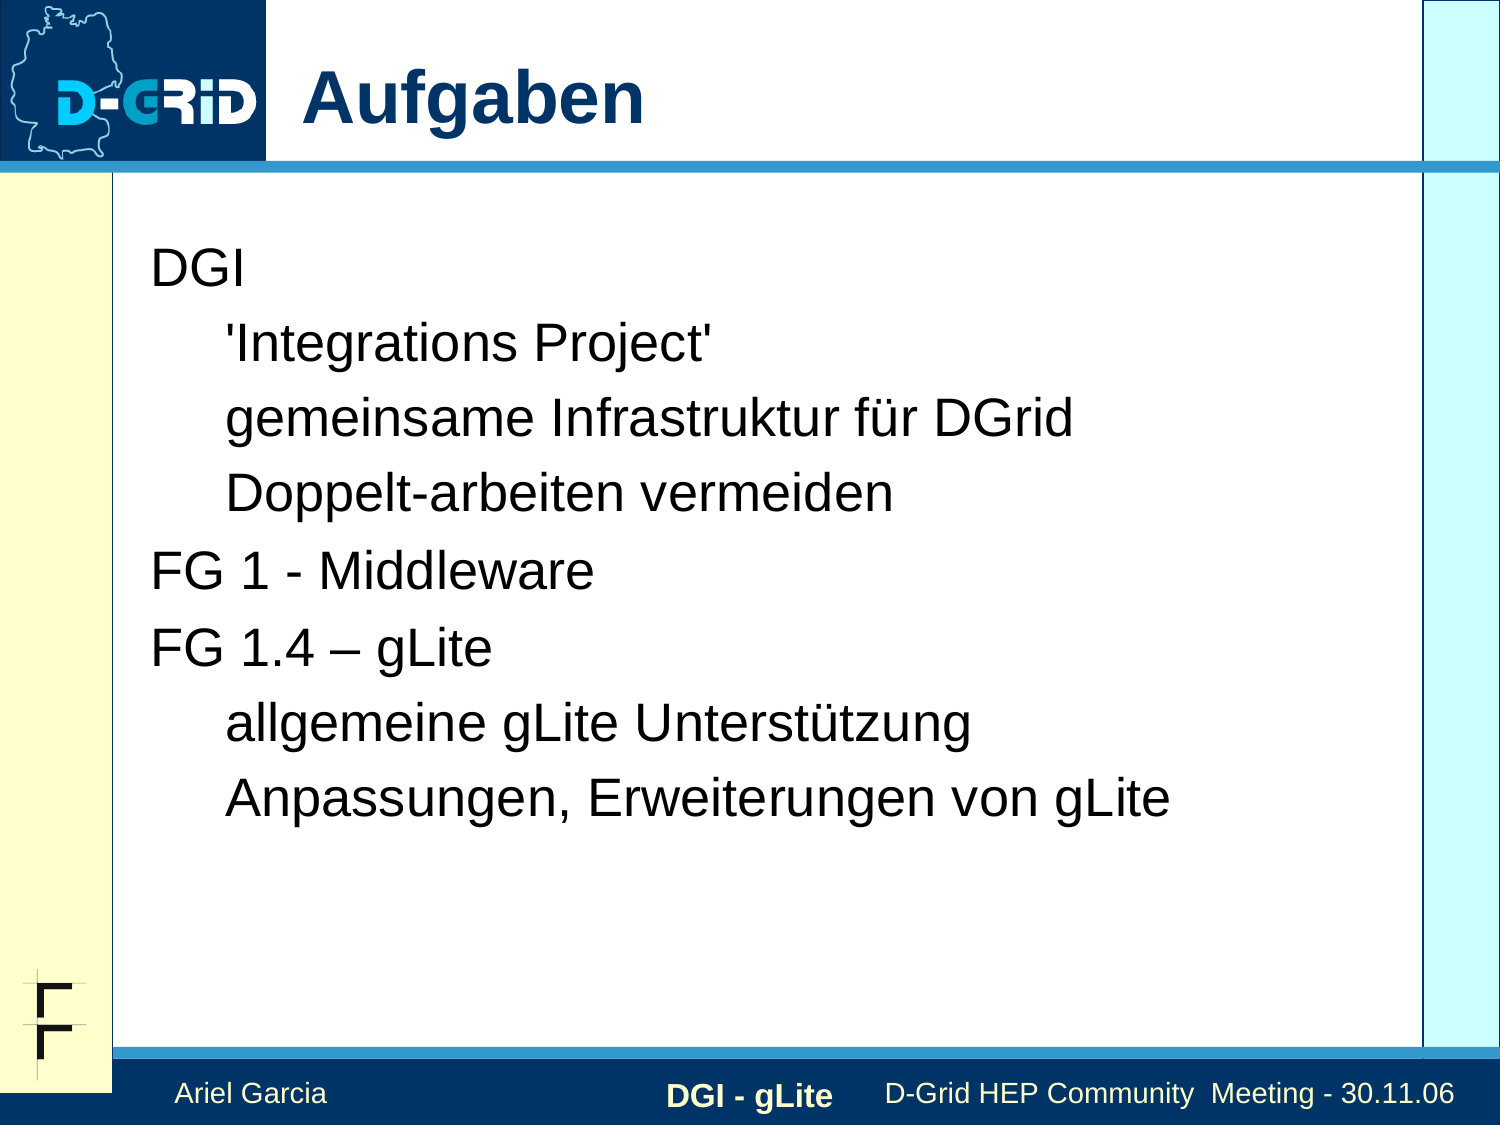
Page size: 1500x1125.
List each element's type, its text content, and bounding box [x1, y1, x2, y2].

title Aufgaben [301, 0, 1376, 196]
picture [0, 0, 266, 160]
picture [17, 964, 95, 1083]
list DGI 'Integrations Project' gemeinsame Infrastruktur für DGrid Doppelt-arbeiten vermeiden FG 1 - Middleware FG 1.4 – gLite allgemeine gLite Unterstützung Anpassungen, Erweiterungen von gLite [150, 237, 1351, 966]
